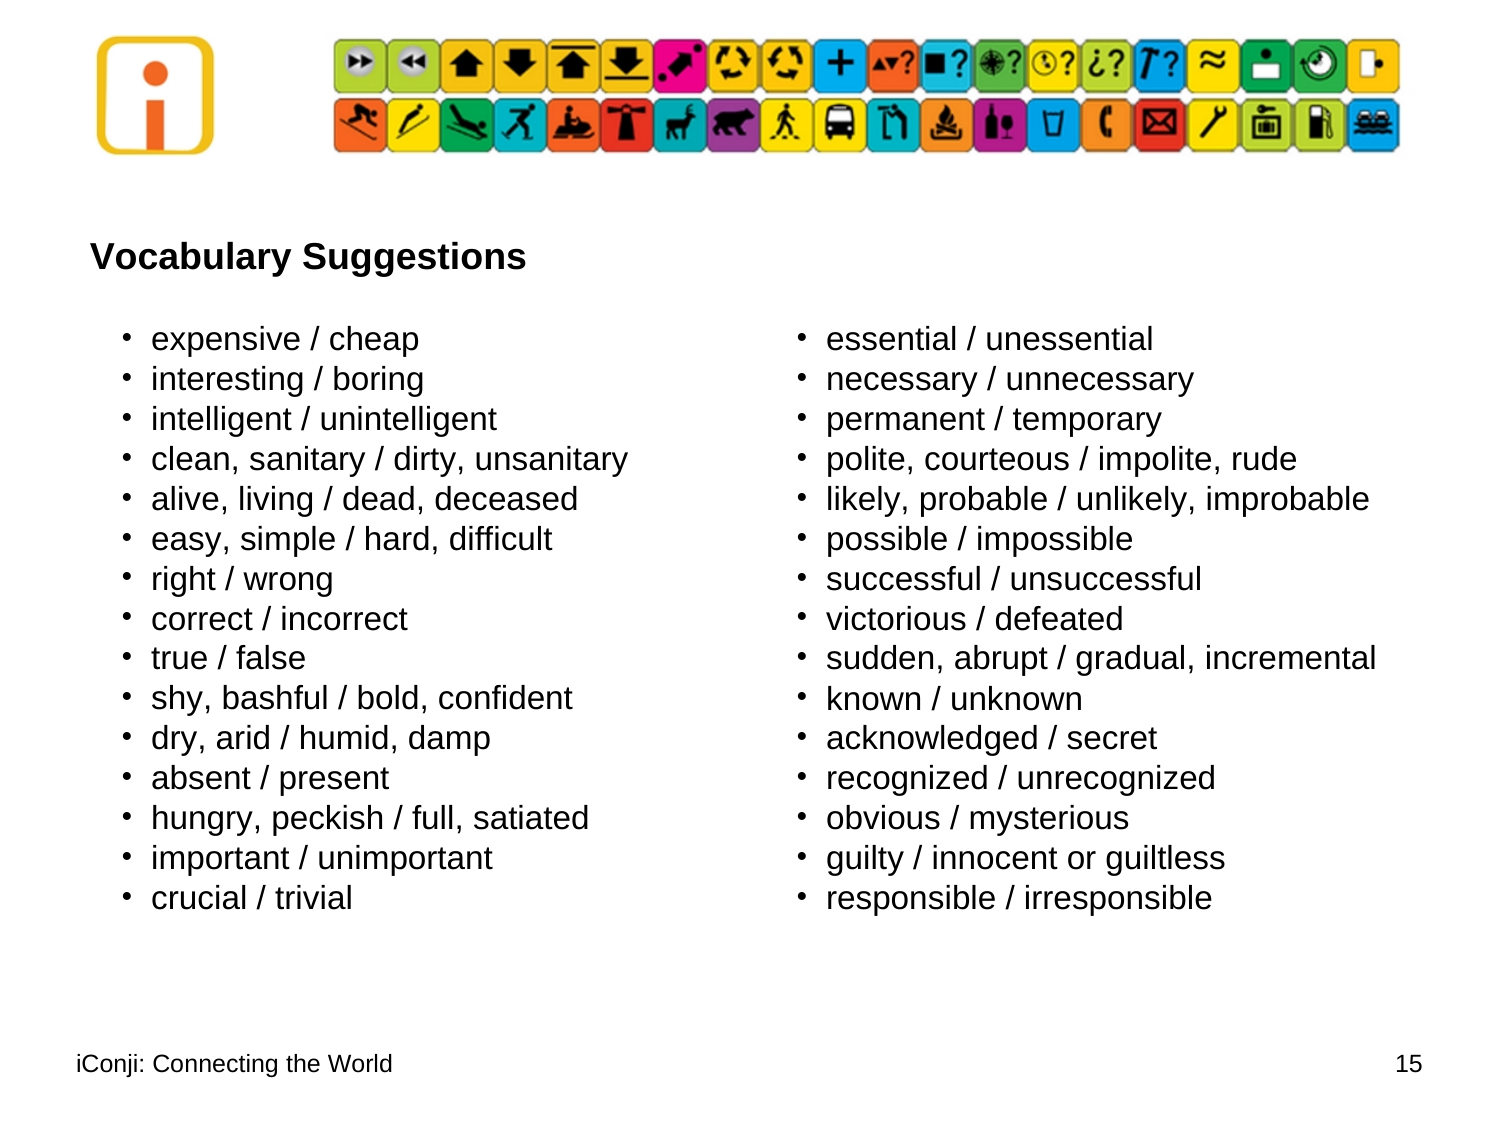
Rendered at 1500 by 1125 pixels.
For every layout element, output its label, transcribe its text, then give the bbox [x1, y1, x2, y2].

picture [75, 31, 1415, 158]
text_box Vocabulary Suggestions expensive / cheap interesting / boring intelligent / unintelligent clean, sanitary / dirty, unsanitary alive, living / dead, deceased easy, simple / hard, difficult right / wrong correct / incorrect true / false shy, bashful / bold, confident dry, arid / humid, damp absent / present hungry, peckish / full, satiated important / unimportant crucial / trivial [75, 224, 750, 1064]
text_box essential / unessential necessary / unnecessary permanent / temporary polite, courteous / impolite, rude likely, probable / unlikely, improbable possible / impossible successful / unsuccessful victorious / defeated sudden, abrupt / gradual, incremental known / unknown acknowledged / secret recognized / unrecognized obvious / mysterious guilty / innocent or guiltless responsible / irresponsible [750, 224, 1500, 1064]
